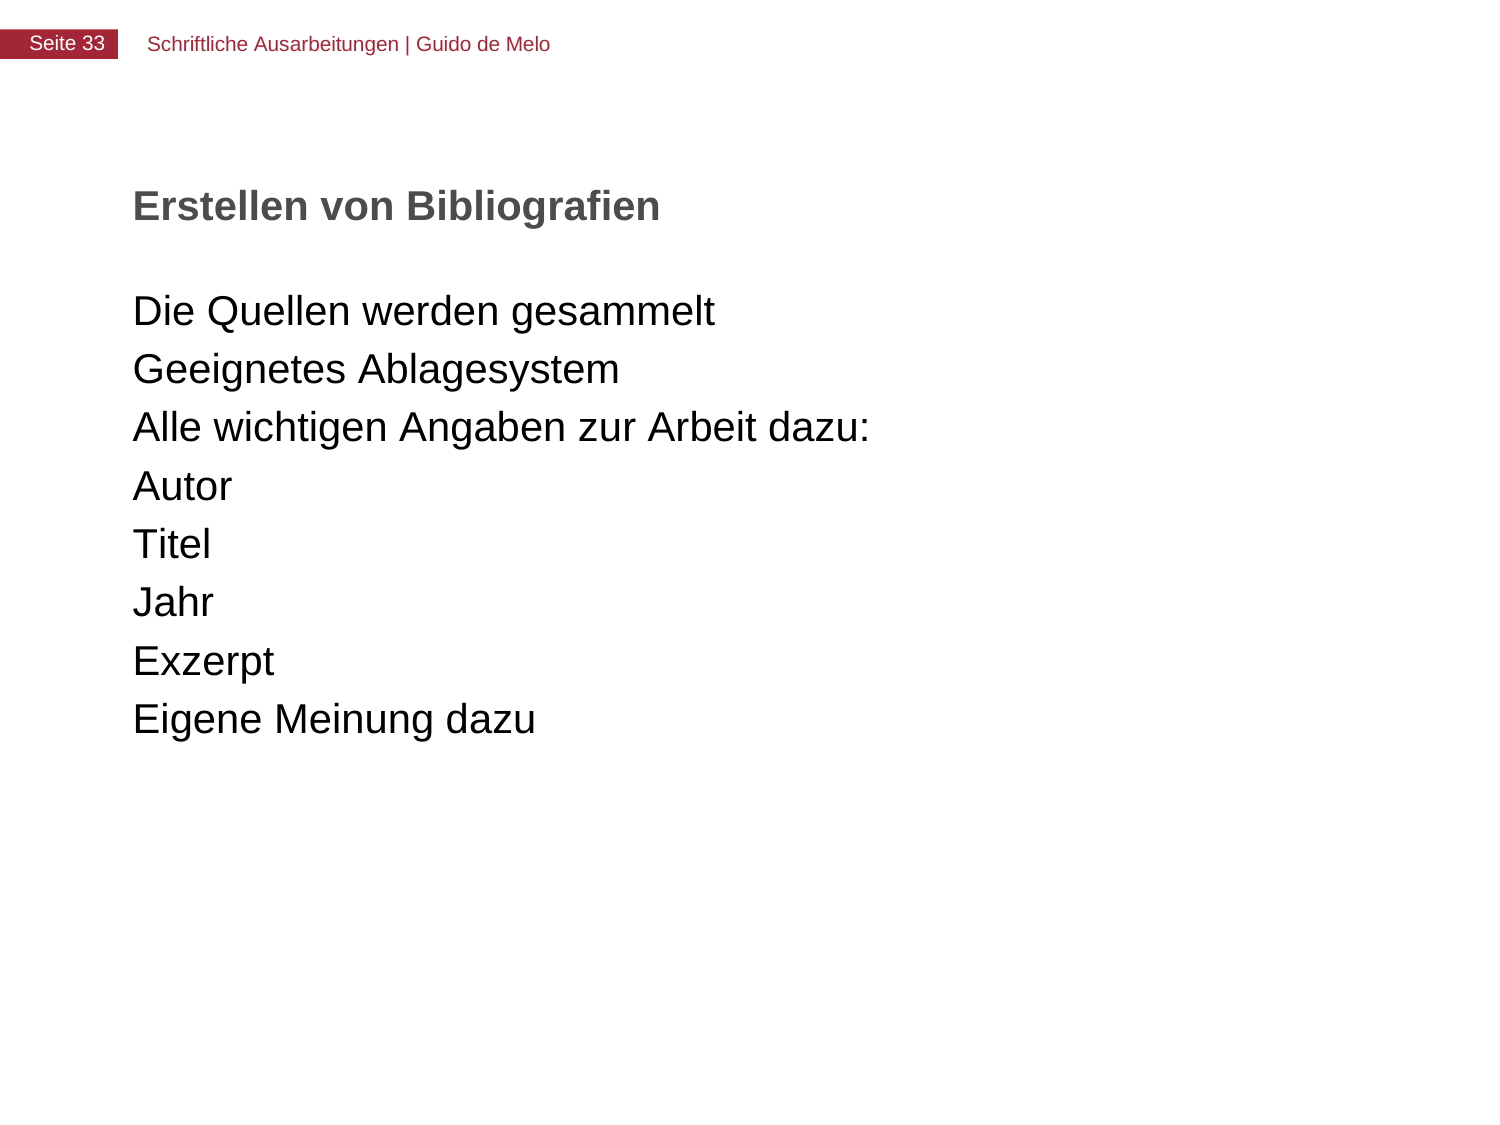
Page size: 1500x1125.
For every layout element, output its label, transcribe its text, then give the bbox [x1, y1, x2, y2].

list Die Quellen werden gesammelt Geeignetes Ablagesystem Alle wichtigen Angaben zur Arbeit dazu: Autor Titel Jahr Exzerpt Eigene Meinung dazu [132, 287, 1371, 888]
title Erstellen von Bibliografien [132, 149, 1413, 258]
